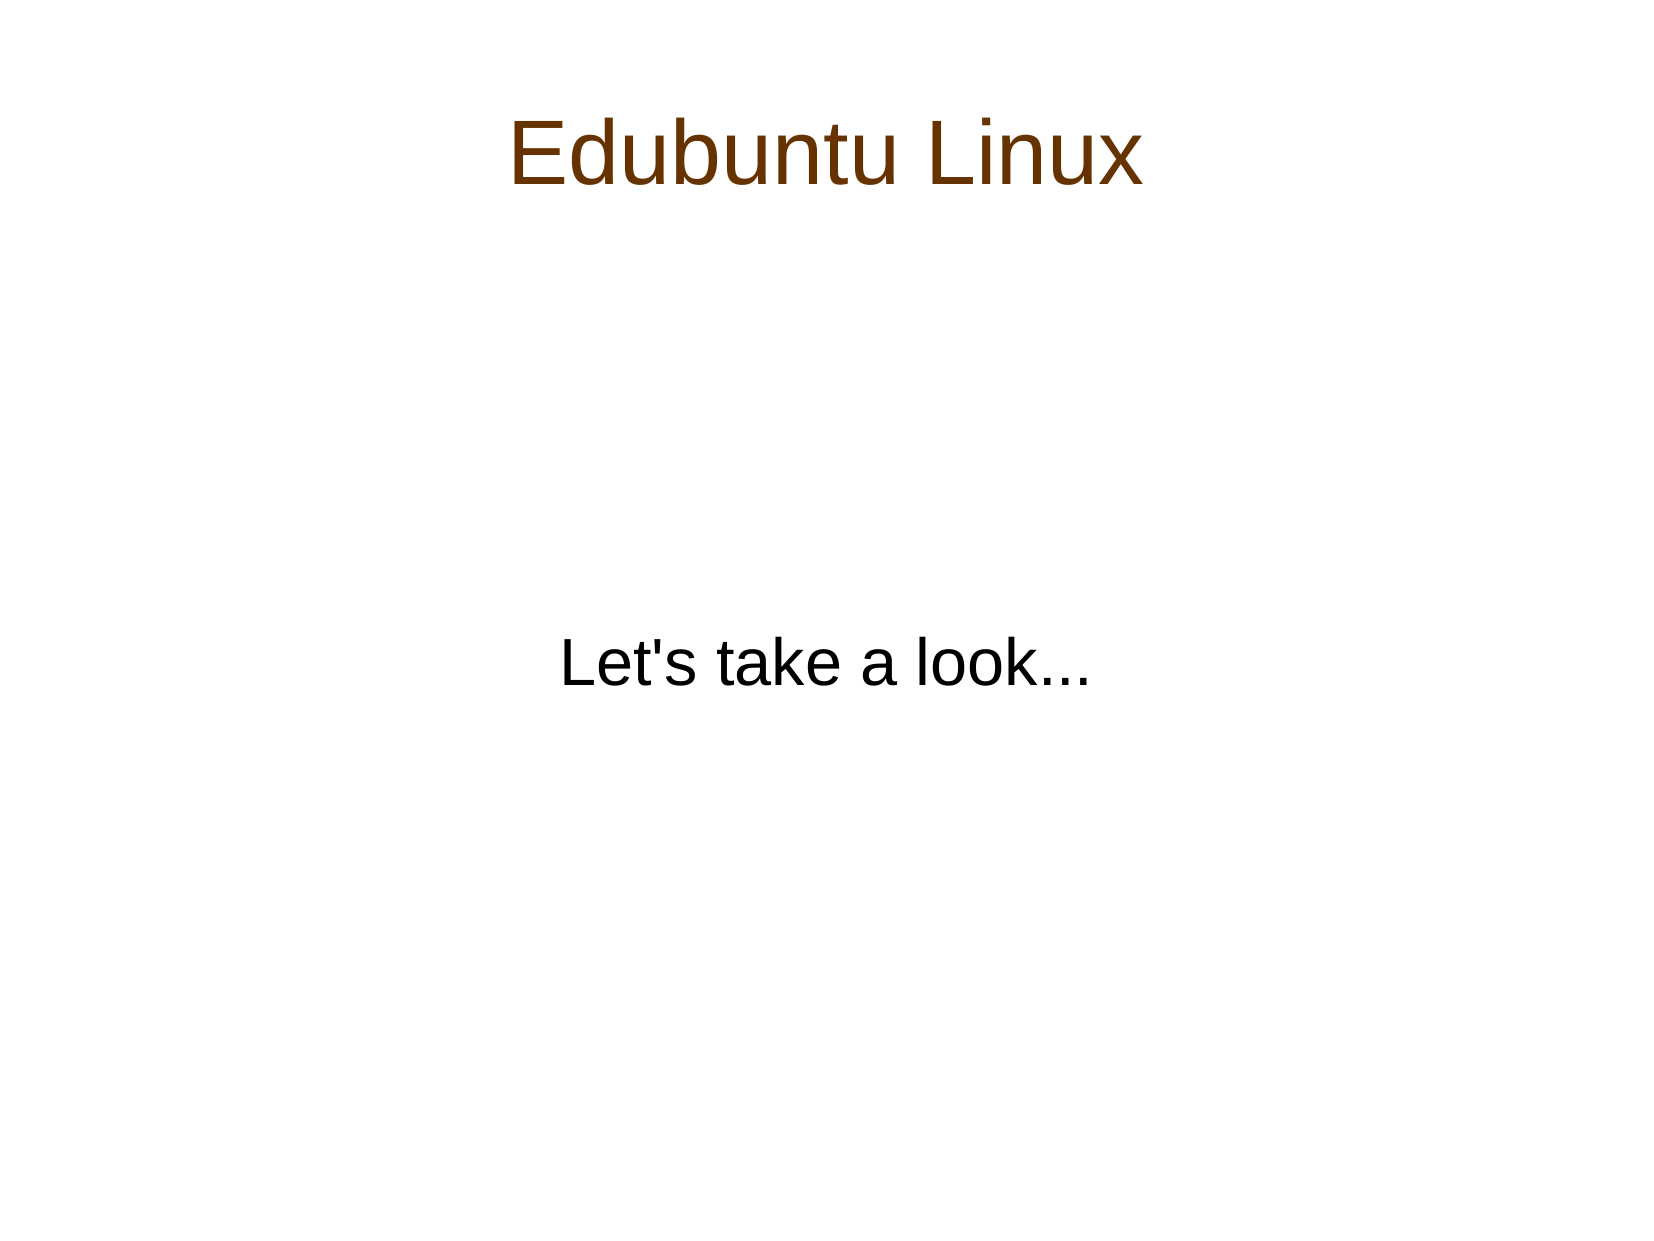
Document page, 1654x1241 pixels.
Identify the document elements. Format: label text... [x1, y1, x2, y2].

title Edubuntu Linux [82, 49, 1571, 257]
subtitle Let's take a look... [82, 290, 1571, 1109]
